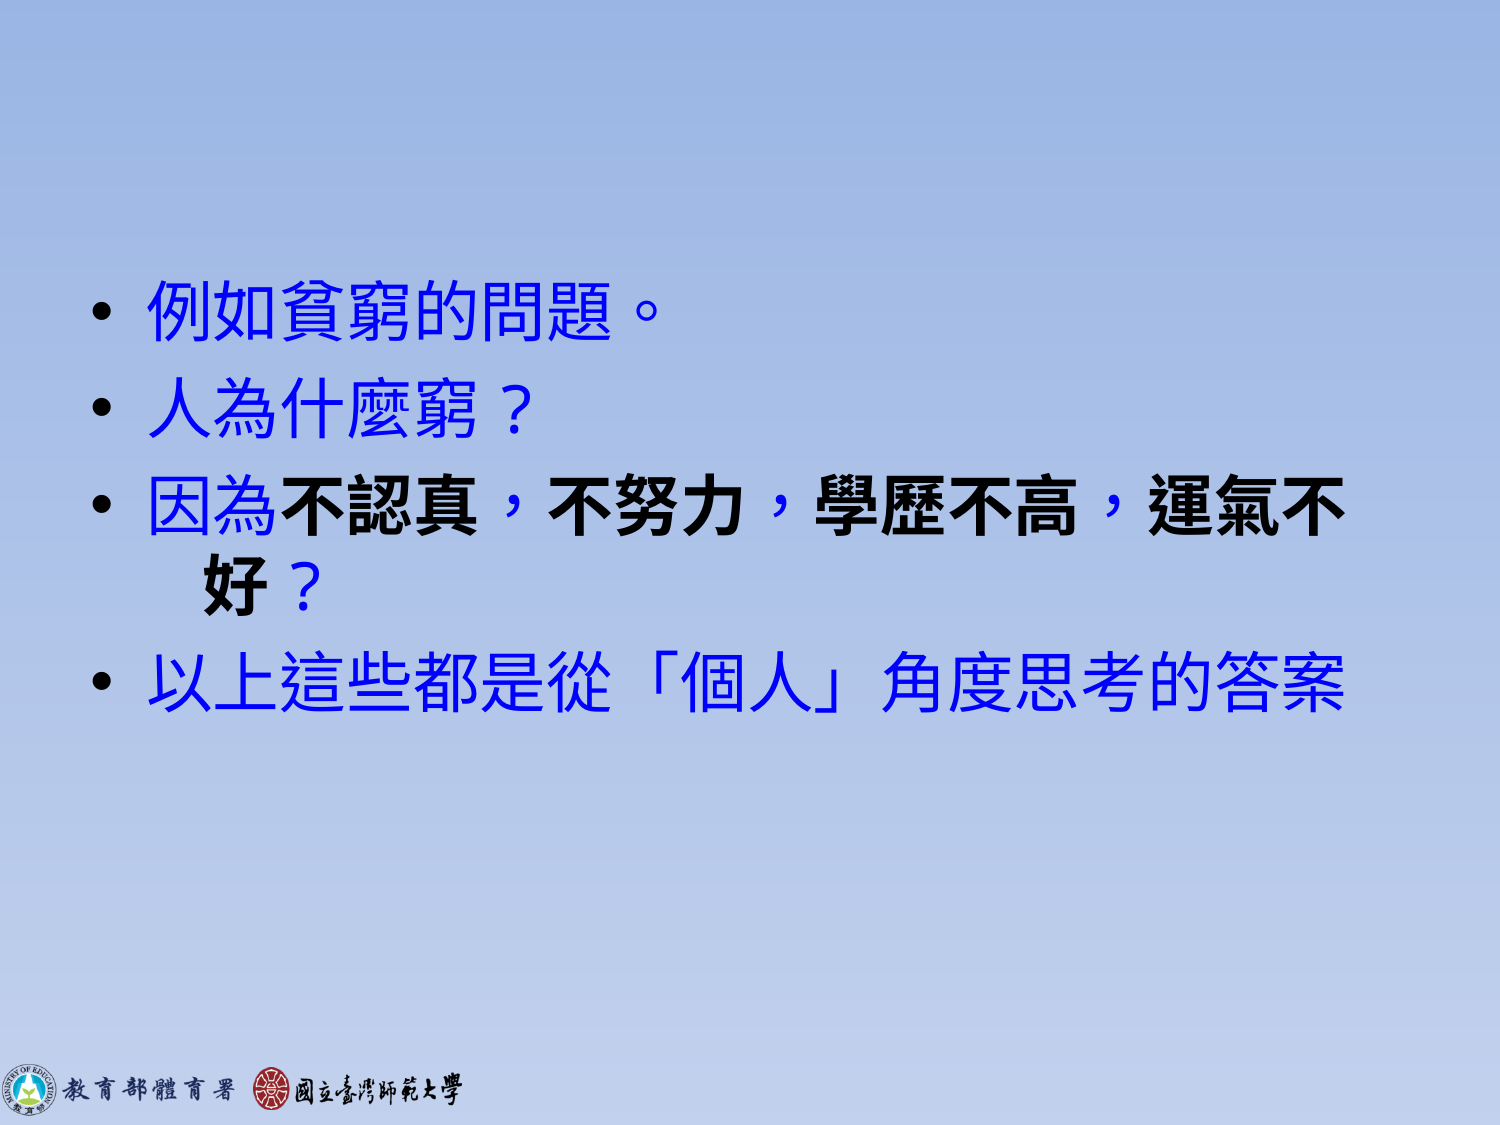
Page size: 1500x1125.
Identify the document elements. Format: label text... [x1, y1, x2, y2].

list 例如貧窮的問題。 人為什麼窮? 因為不認真，不努力，學歷不高，運氣不好? 以上這些都是從「個人」角度思考的答案 [75, 262, 1426, 1005]
